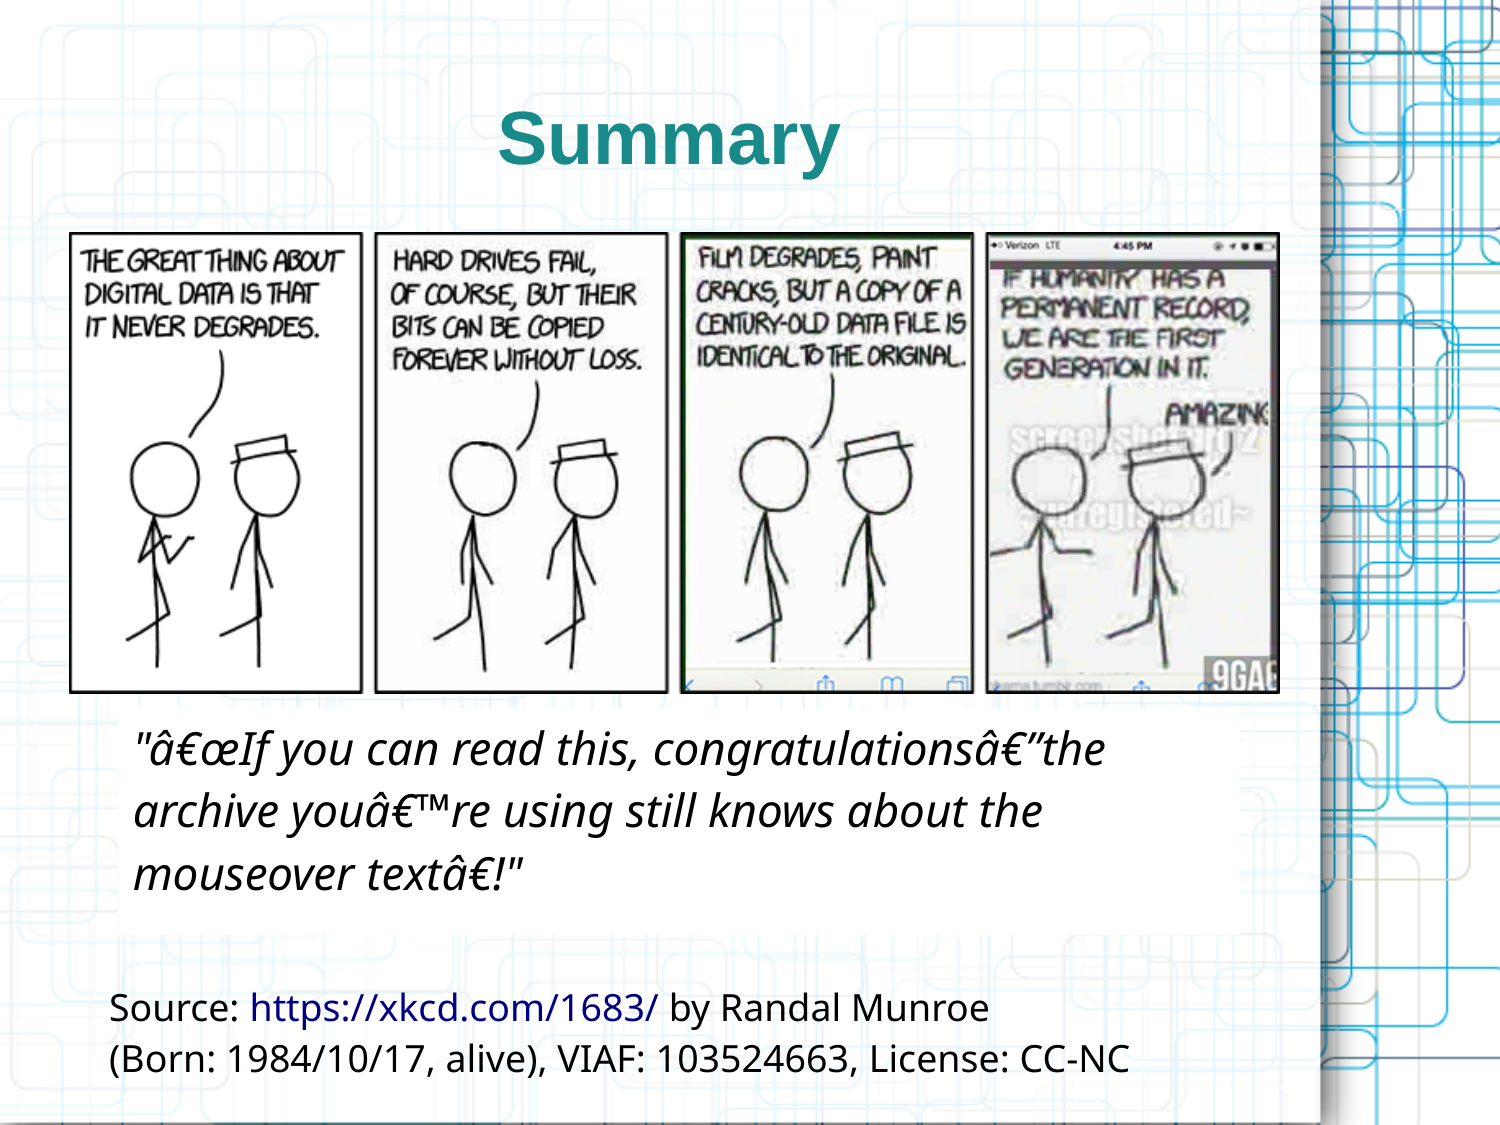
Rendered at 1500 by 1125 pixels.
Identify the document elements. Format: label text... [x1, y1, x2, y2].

picture [0, 0, 1500, 1125]
title Summary [53, 44, 1286, 233]
text_box "â€œIf you can read this, congratulationsâ€”the archive youâ€™re using still knows about the mouseover textâ€!" [118, 708, 1241, 936]
text_box Source: https://xkcd.com/1683/ by Randal Munroe (Born: 1984/10/17, alive), VIAF: 103524663, License: CC-NC [94, 974, 1300, 1105]
